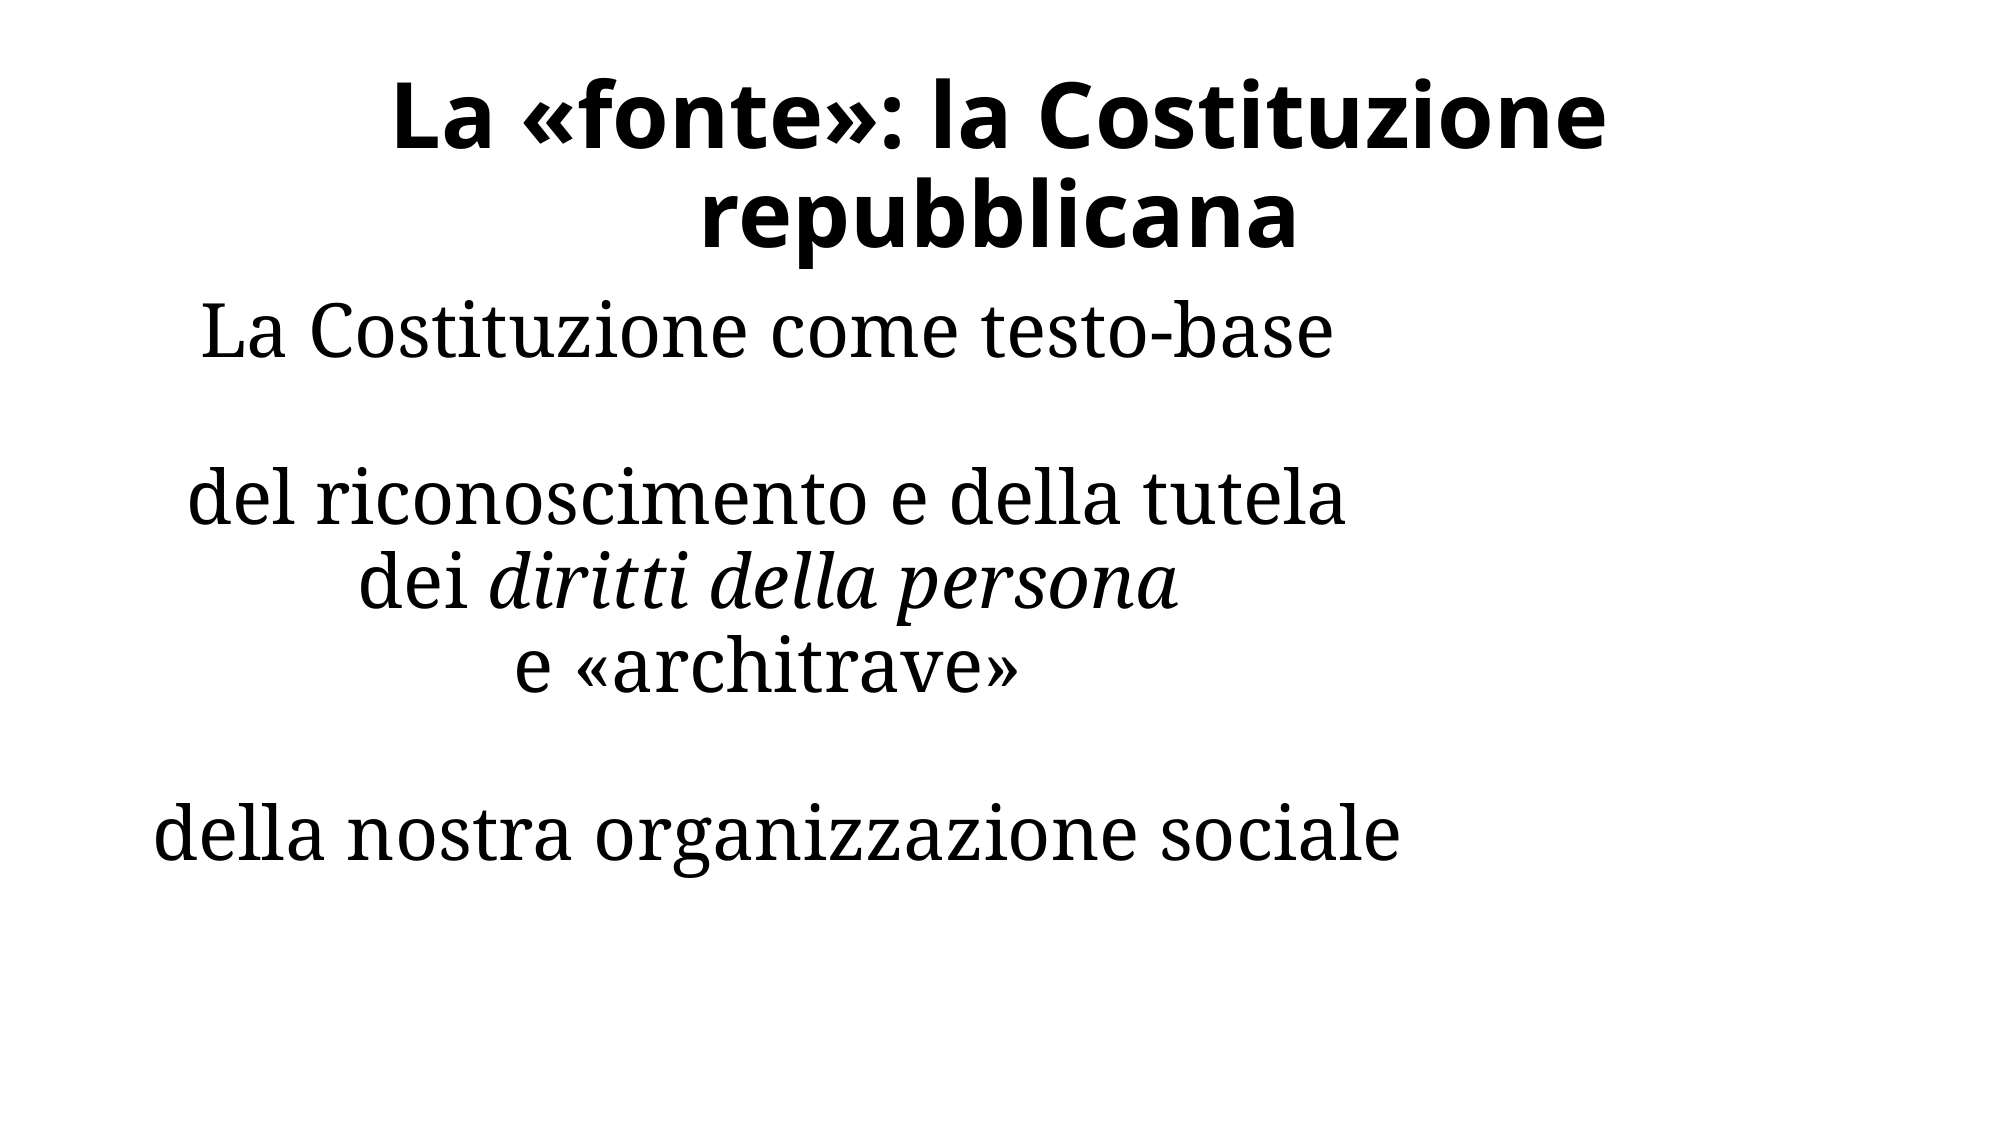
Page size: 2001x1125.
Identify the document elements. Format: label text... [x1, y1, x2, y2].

title La «fonte»: la Costituzione repubblicana [137, 59, 1863, 278]
list La Costituzione come testo-base del riconoscimento e della tutela dei diritti della persona e «architrave» della nostra organizzazione sociale [137, 299, 1863, 1014]
